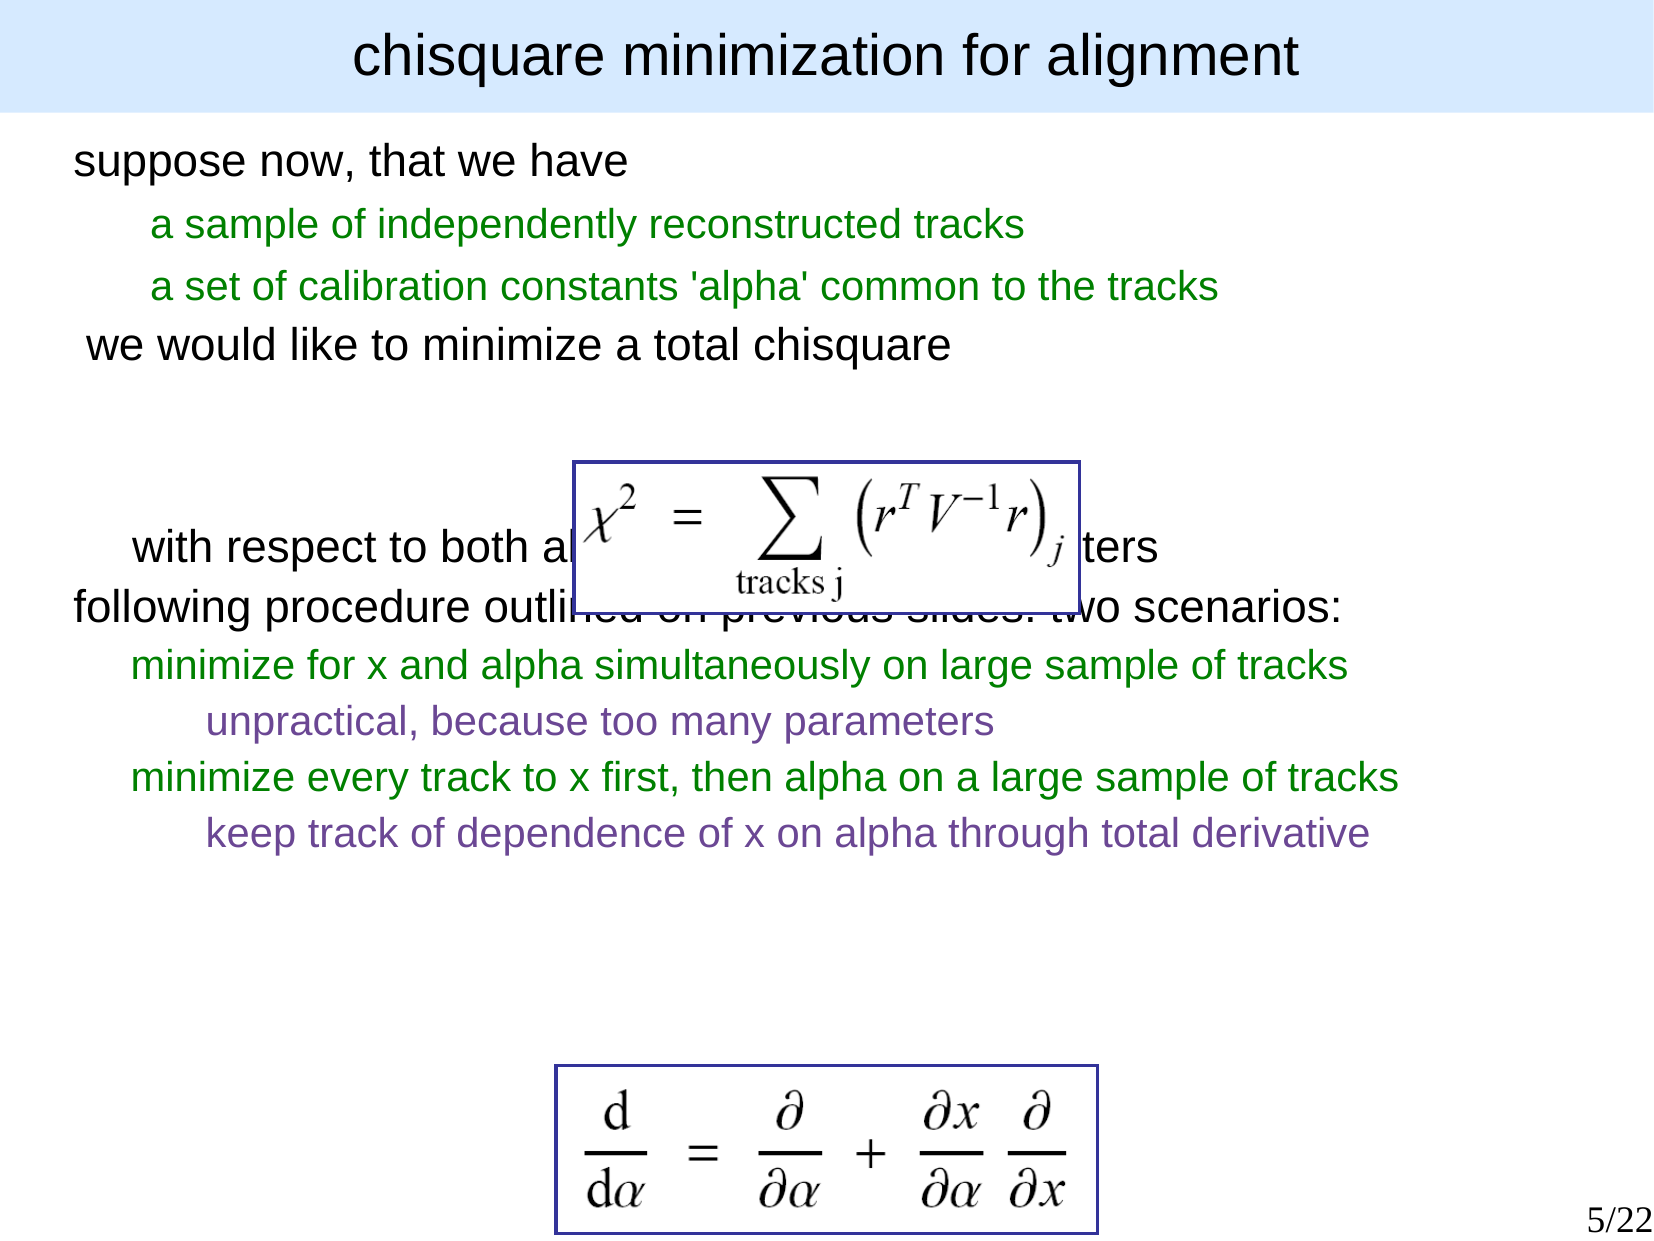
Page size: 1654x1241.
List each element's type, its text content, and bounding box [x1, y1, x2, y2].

list suppose now, that we have a sample of independently reconstructed tracks a set of calibration constants 'alpha' common to the tracks we would like to minimize a total chisquare with respect to both alpha and all track parameters following procedure outlined on previous slides. two scenarios: minimize for x and alpha simultaneously on large sample of tracks unpractical, because too many parameters minimize every track to x first, then alpha on a large sample of tracks keep track of dependence of x on alpha through total derivative [40, 127, 1585, 1092]
picture [557, 1067, 1097, 1233]
title chisquare minimization for alignment [82, 11, 1571, 100]
picture [575, 463, 1079, 613]
